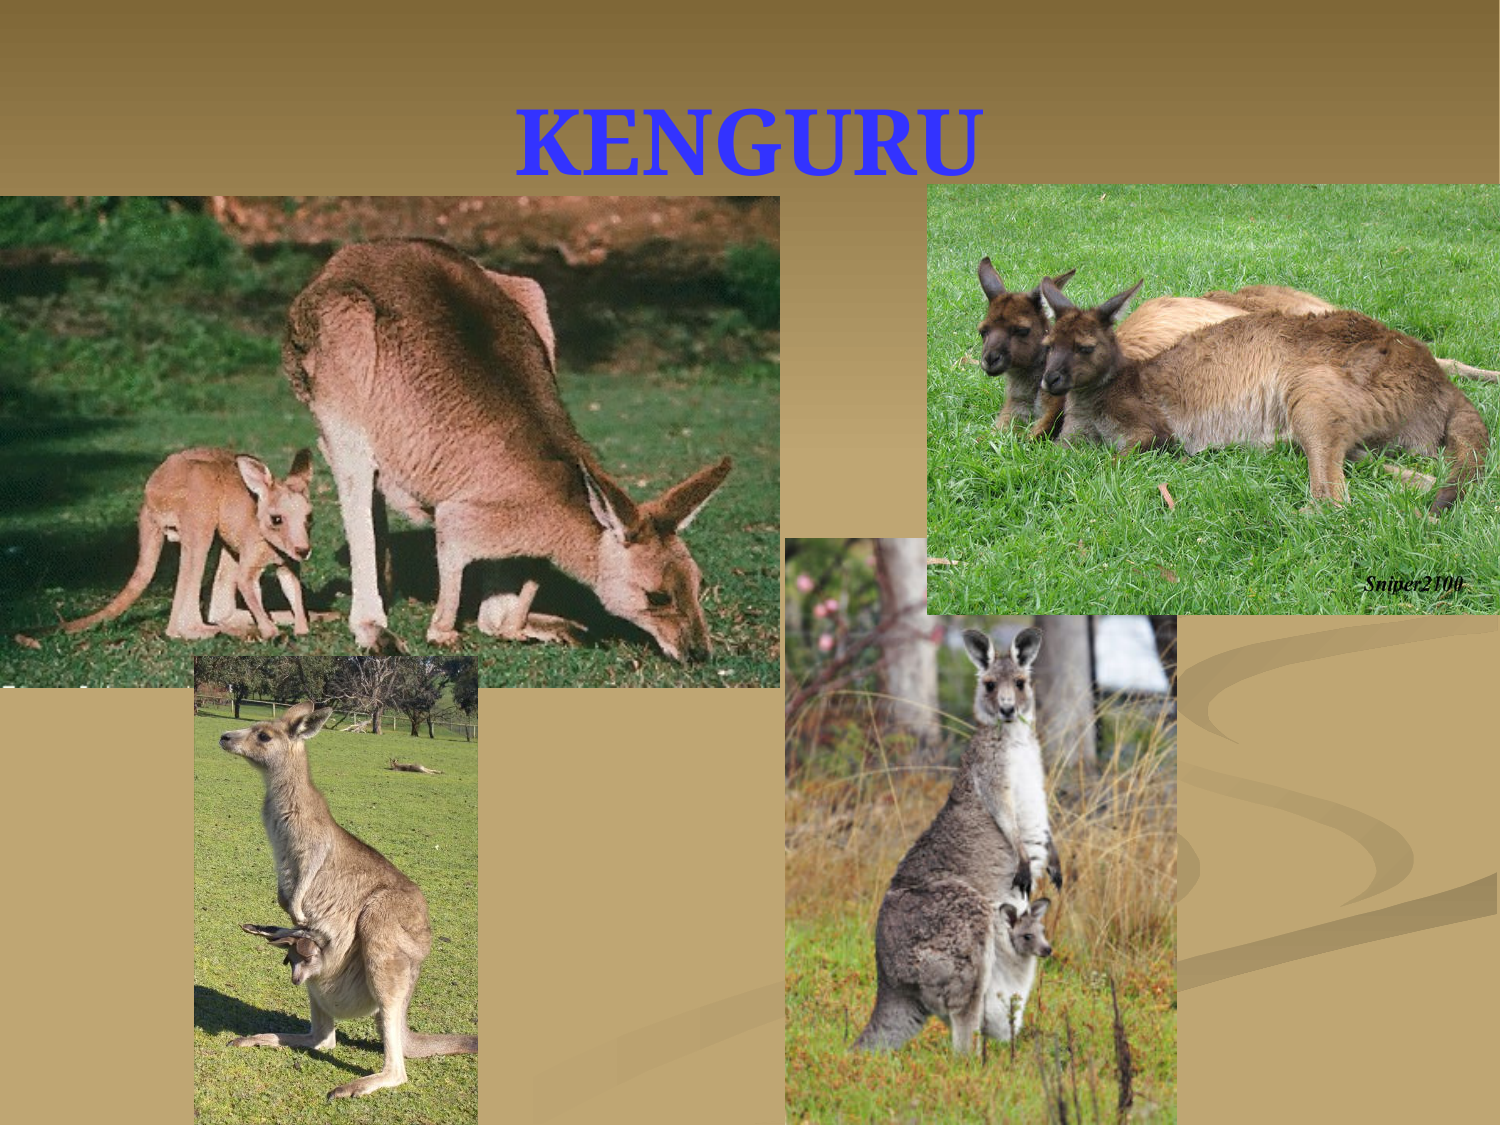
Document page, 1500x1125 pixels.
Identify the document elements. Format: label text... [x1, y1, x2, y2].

title KENGURU [75, 45, 1425, 233]
picture [785, 184, 1500, 1125]
picture [0, 196, 780, 1125]
